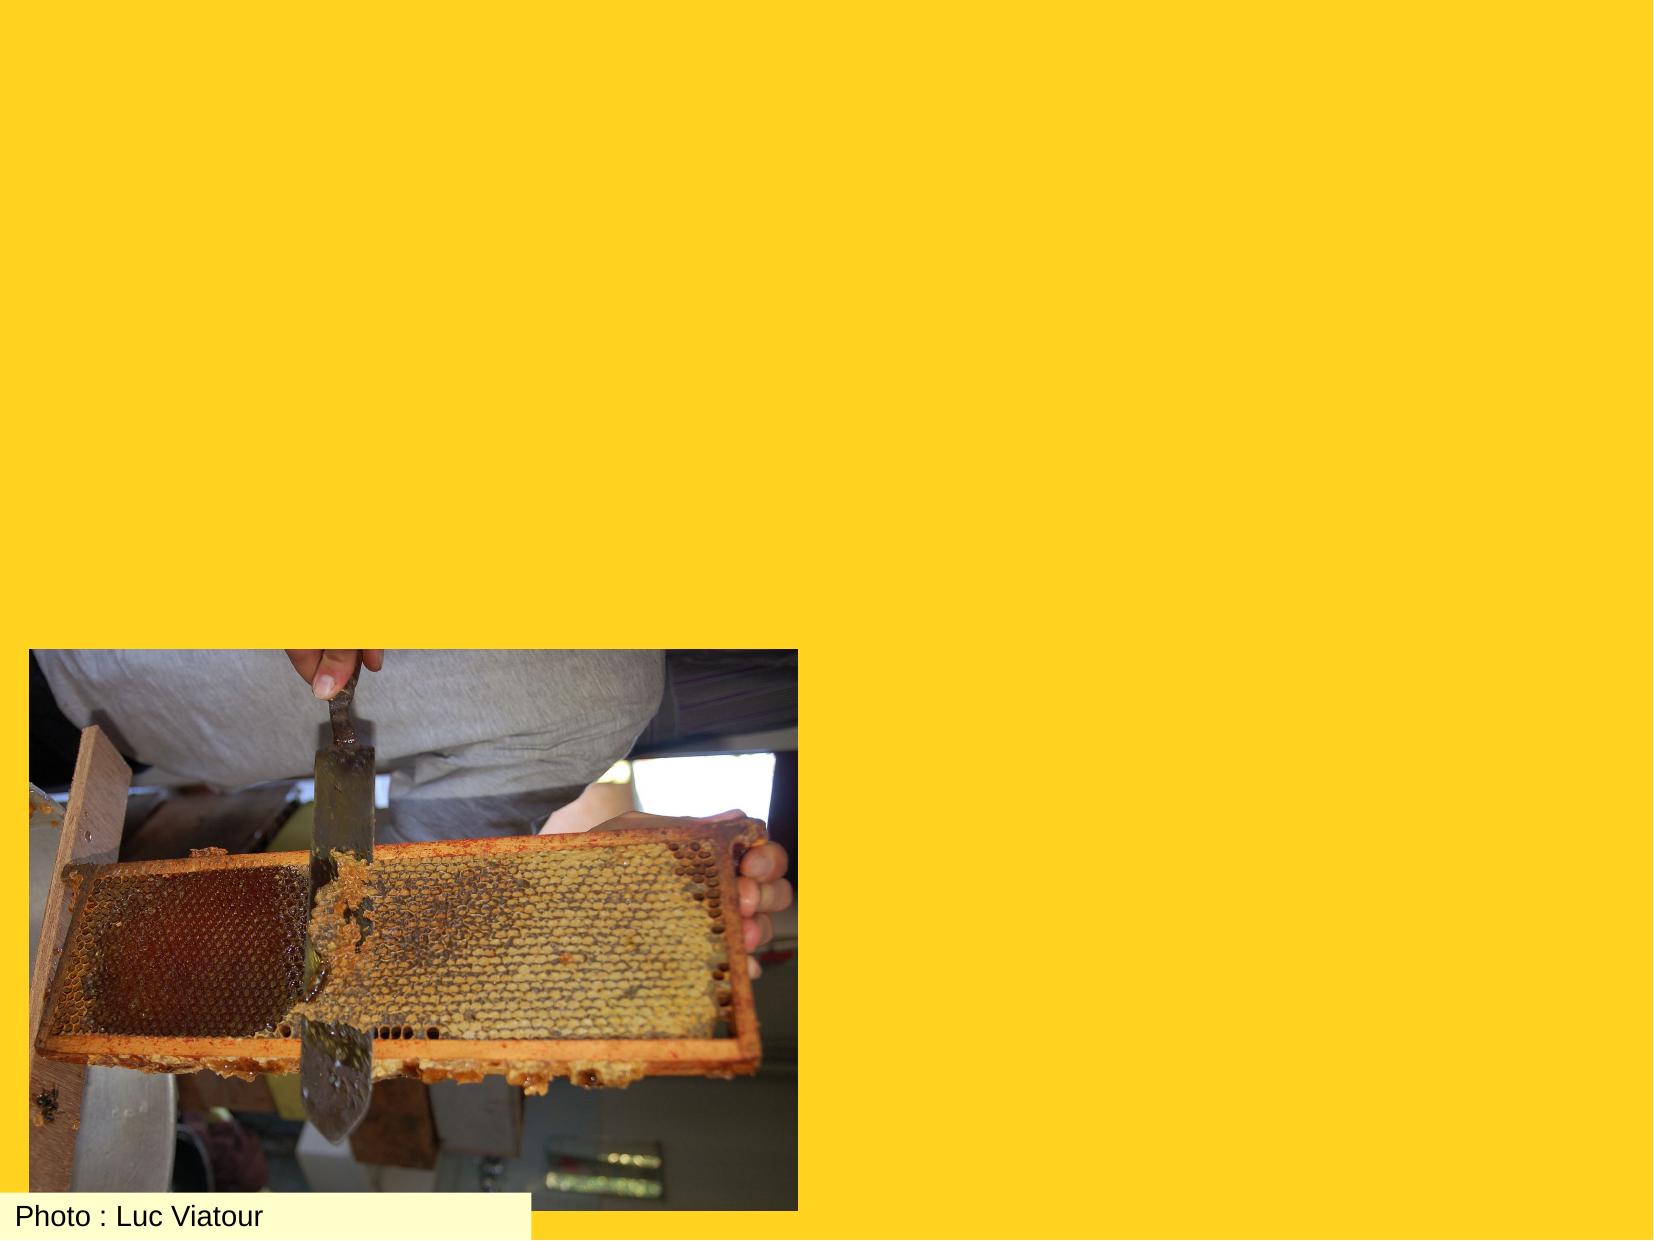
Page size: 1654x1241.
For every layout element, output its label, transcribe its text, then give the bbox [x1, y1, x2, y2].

text_box Photo : Luc Viatour [0, 1192, 532, 1241]
picture [29, 649, 798, 1211]
